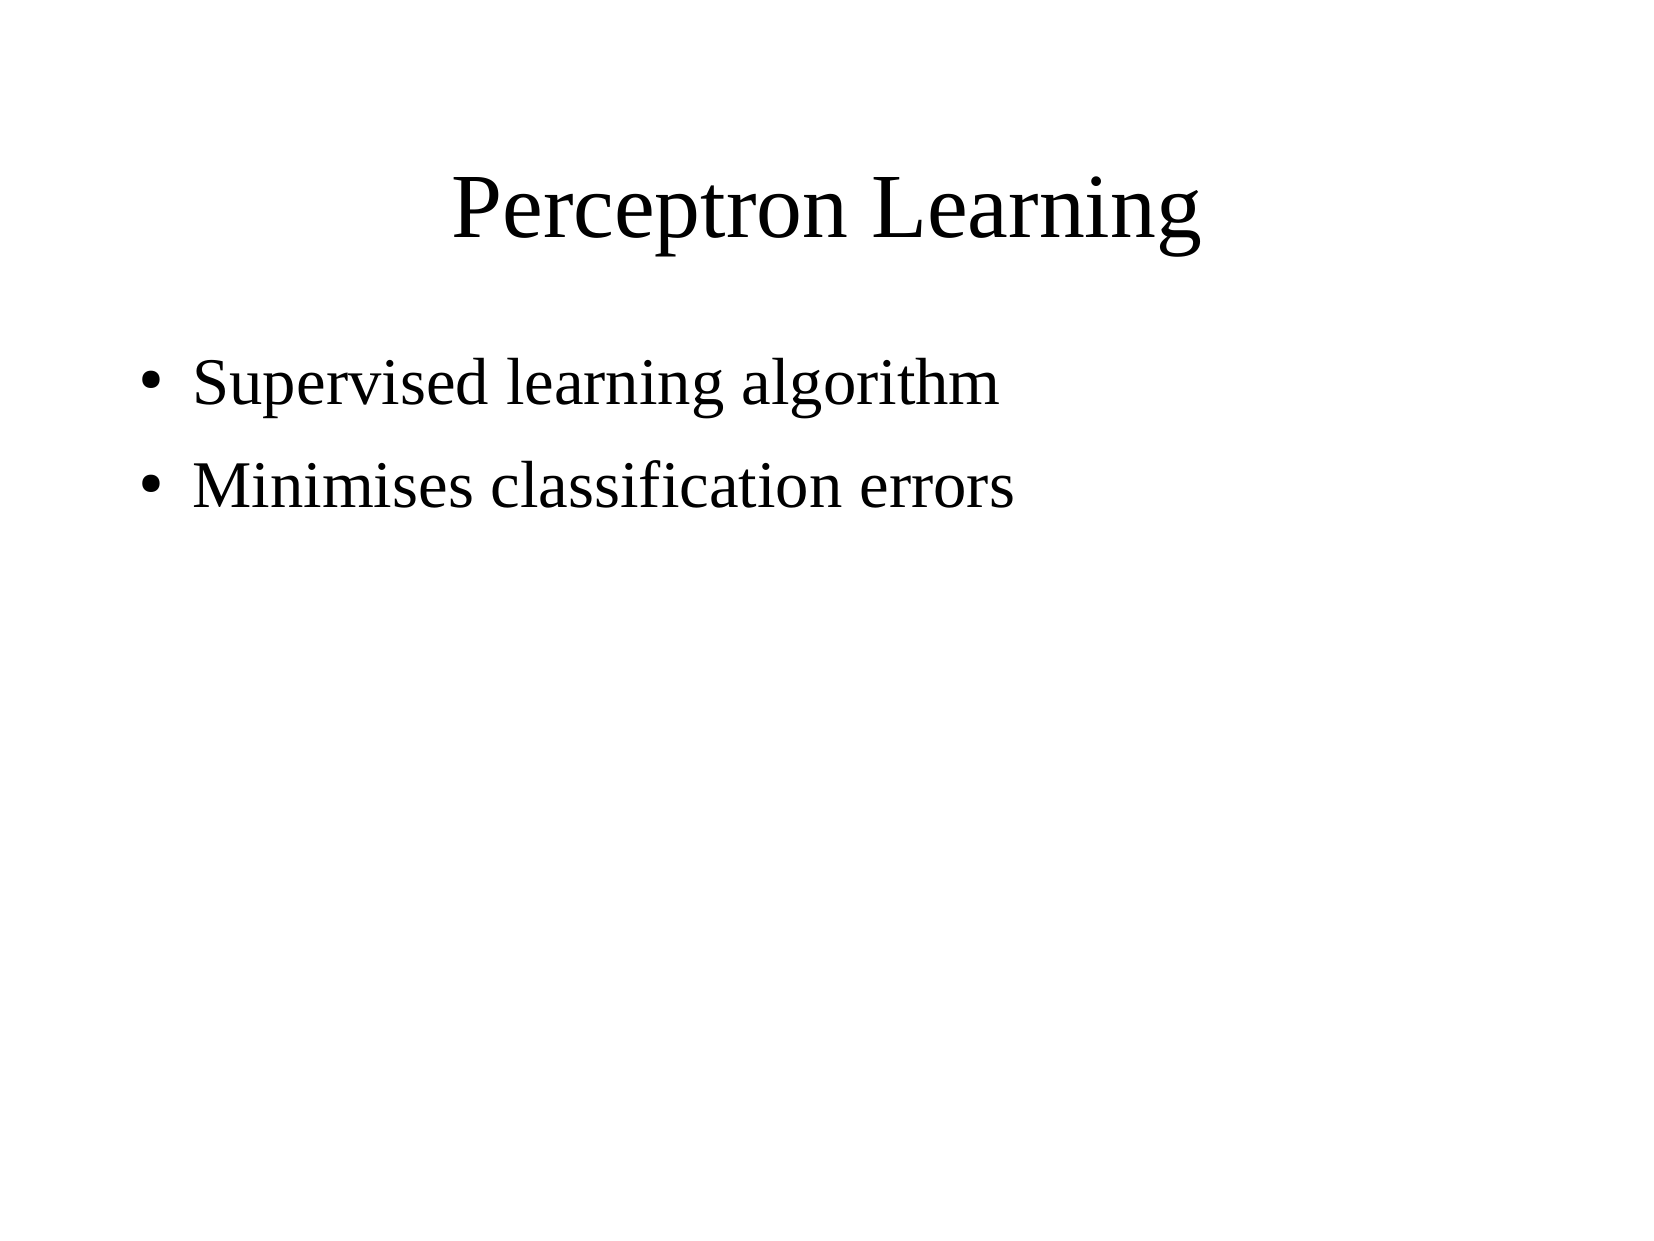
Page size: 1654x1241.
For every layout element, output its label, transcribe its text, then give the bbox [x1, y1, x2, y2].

title Perceptron Learning [121, 102, 1534, 311]
list Supervised learning algorithm Minimises classification errors [121, 344, 1534, 1127]
